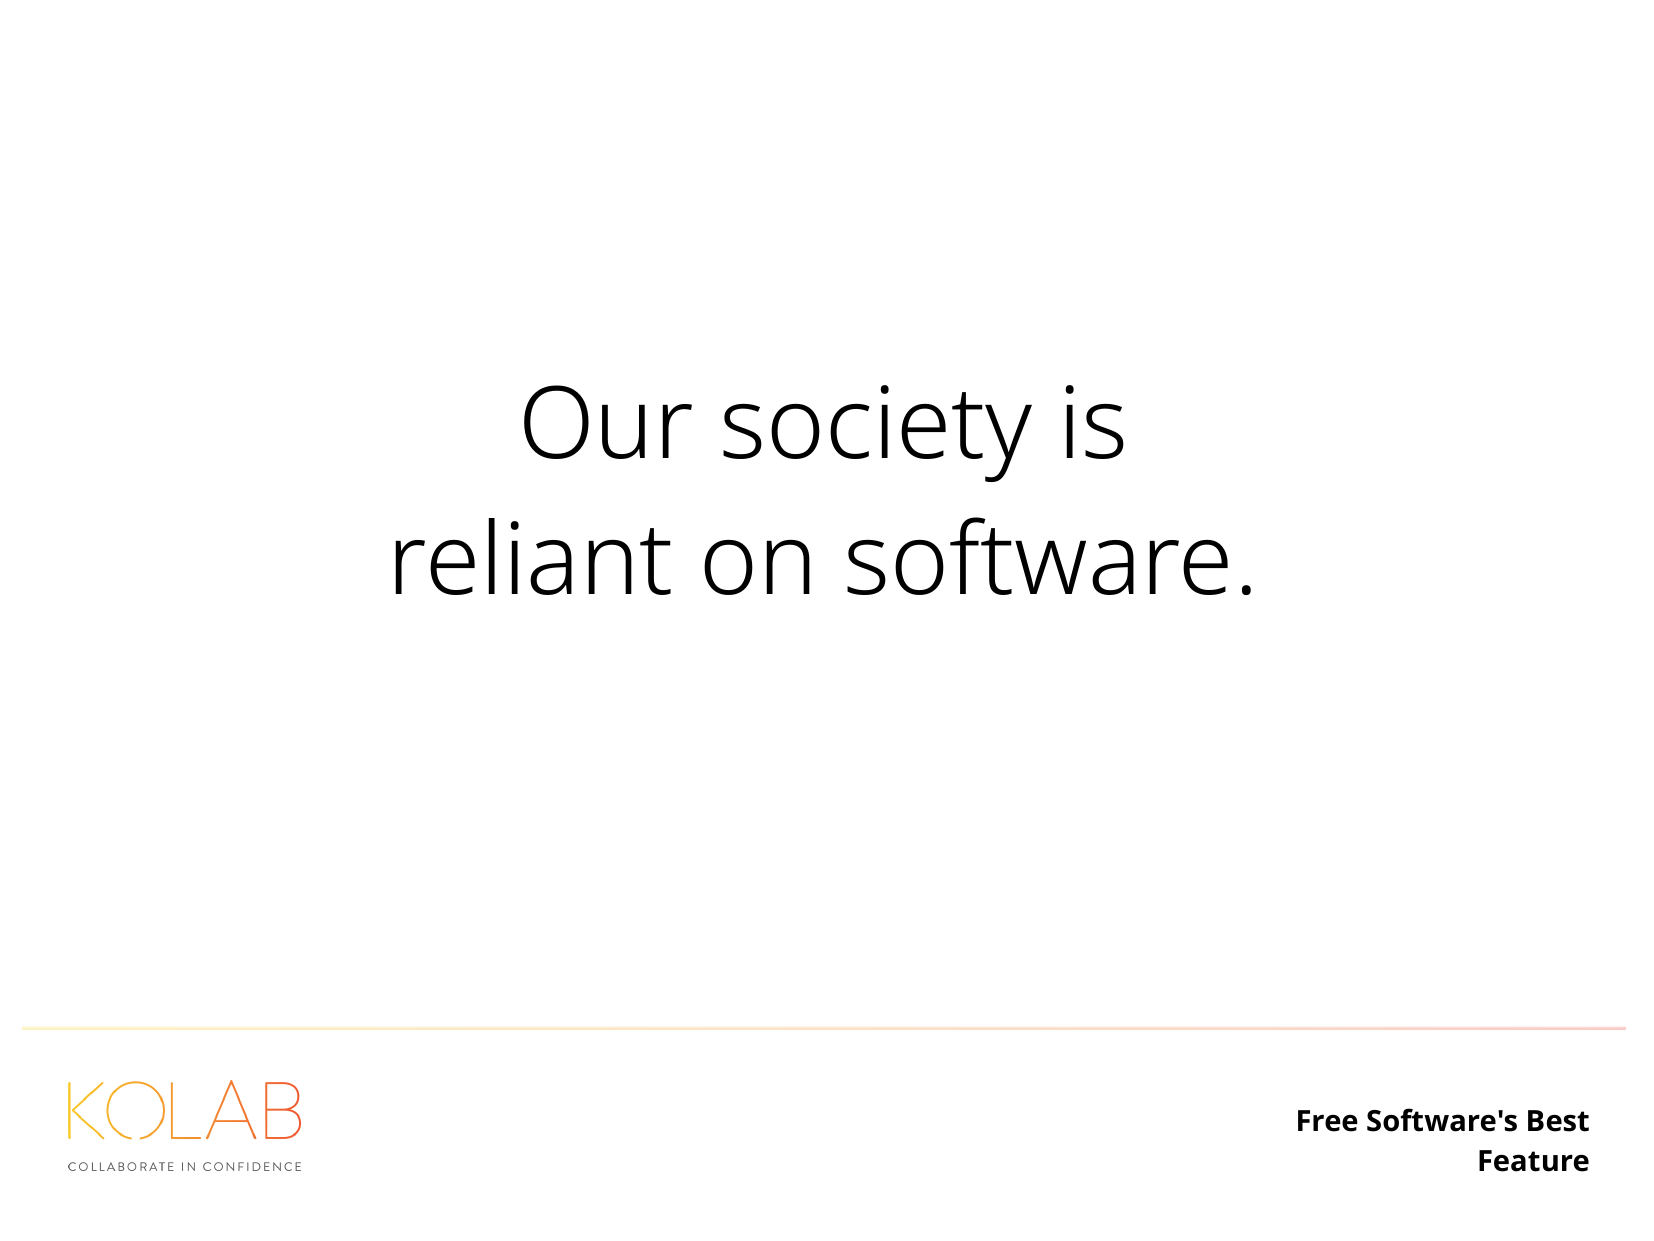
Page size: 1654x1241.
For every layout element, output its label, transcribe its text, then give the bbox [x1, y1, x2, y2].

picture [22, 1023, 1626, 1030]
picture [68, 1080, 301, 1171]
title Our society is reliant on software. [79, 371, 1568, 605]
